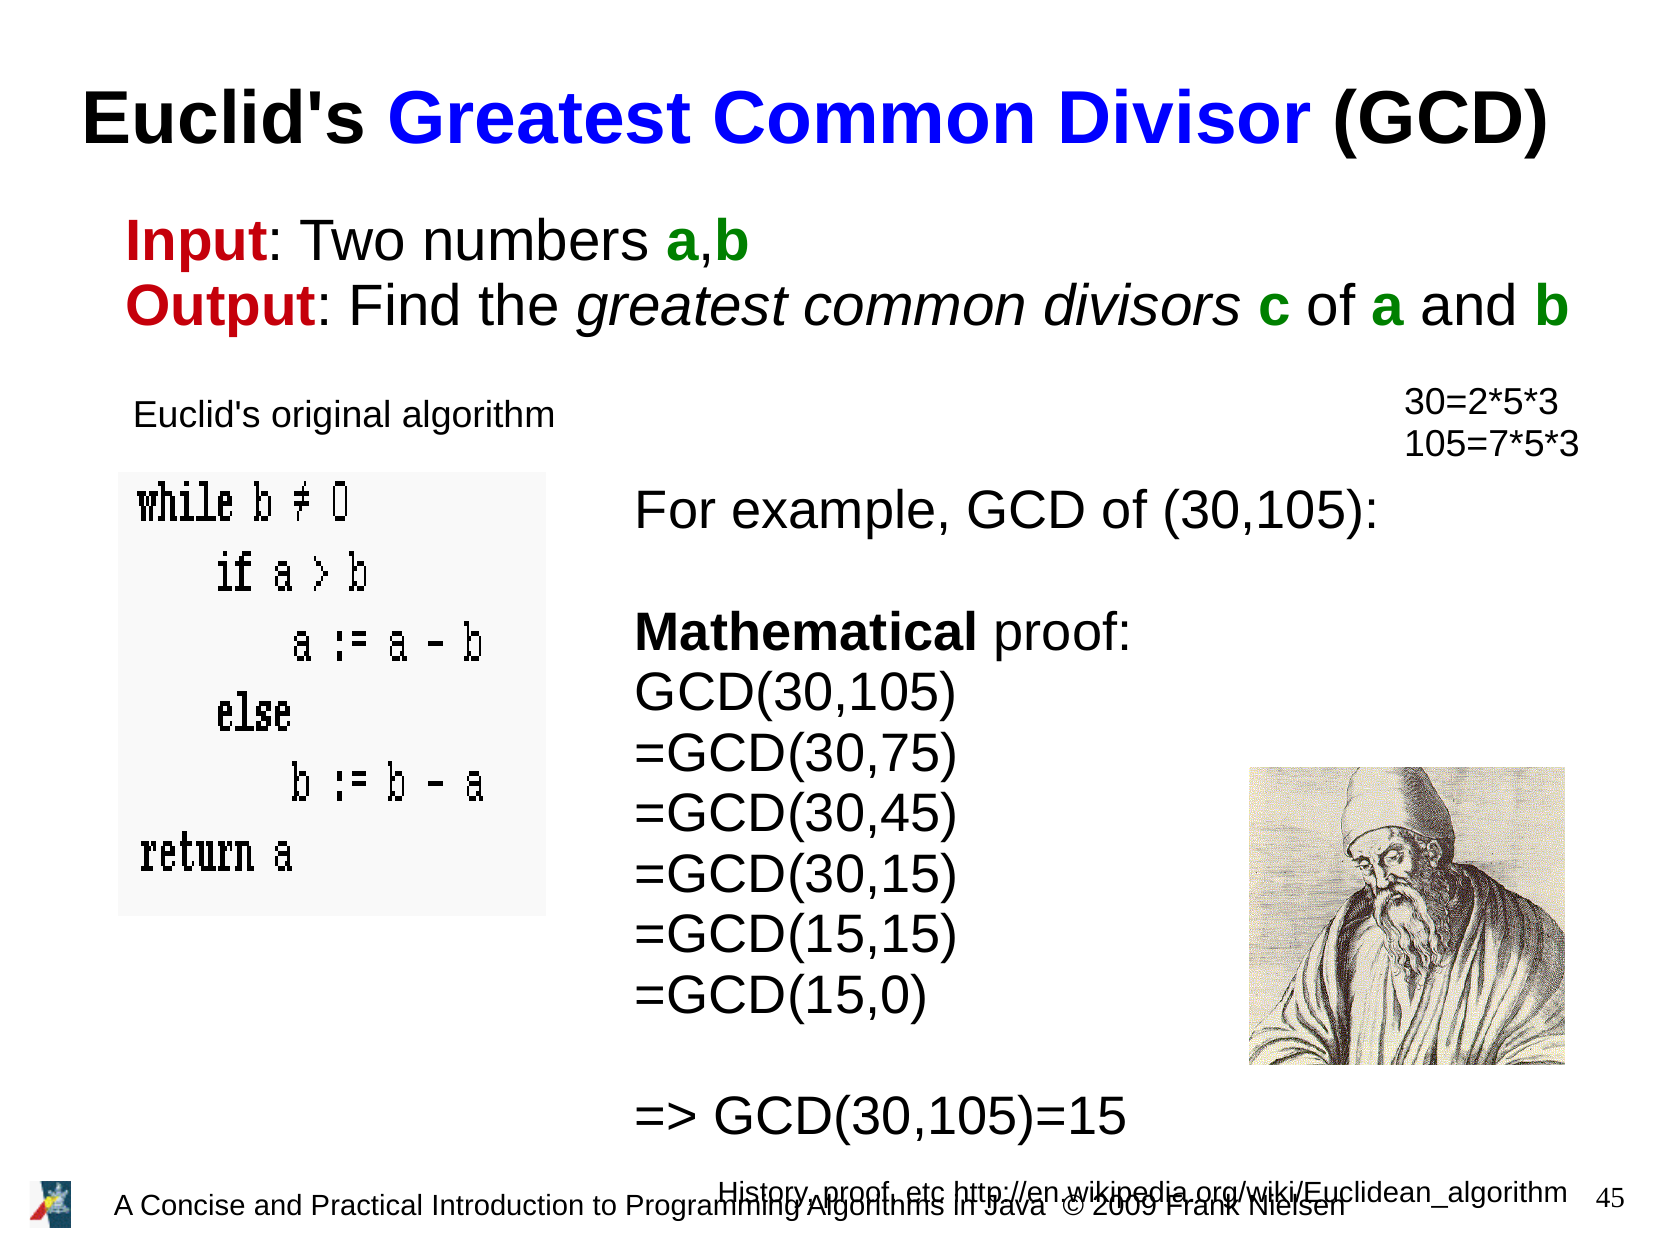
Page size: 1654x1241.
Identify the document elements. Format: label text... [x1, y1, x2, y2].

text_box [856, 481, 886, 553]
text_box Euclid's original algorithm [118, 386, 571, 443]
text_box History, proof, etc http://en.wikipedia.org/wiki/Euclidean_algorithm [702, 1168, 1584, 1217]
text_box 30=2*5*3 105=7*5*3 [1389, 373, 1595, 473]
picture [1249, 767, 1565, 1065]
text_box For example, GCD of (30,105): Mathematical proof: GCD(30,105) =GCD(30,75) =GCD(30,45) =GCD(30,15) =GCD(15,15) =GCD(15,0) => GCD(30,105)=15 [620, 472, 1396, 1155]
text_box Euclid's Greatest Common Divisor (GCD) [67, 68, 1595, 237]
text_box Input: Two numbers a,b Output: Find the greatest common divisors c of a and b [110, 200, 1585, 349]
picture [29, 1181, 71, 1228]
picture [118, 472, 546, 916]
